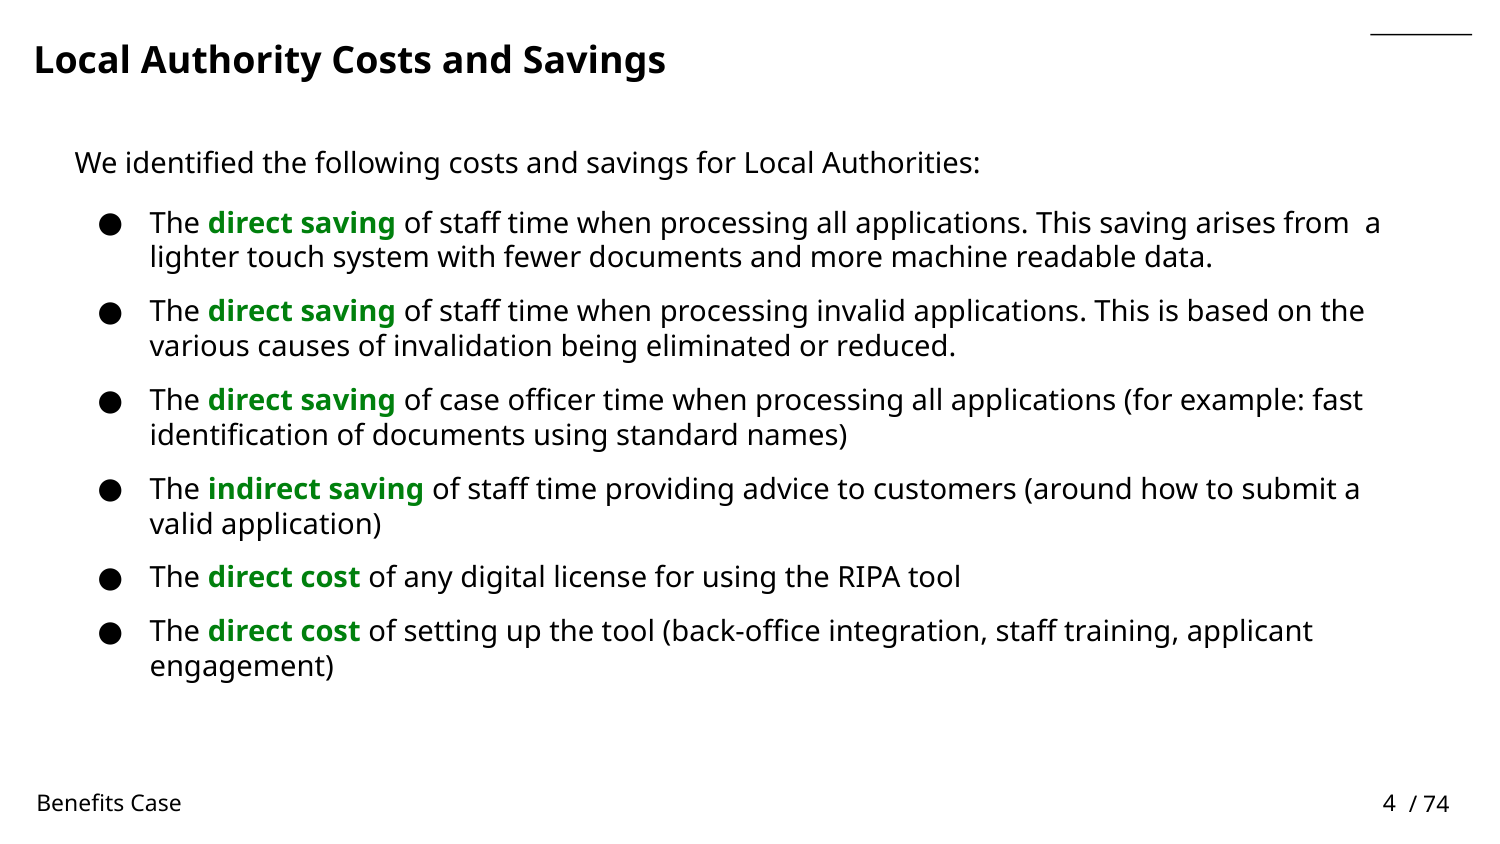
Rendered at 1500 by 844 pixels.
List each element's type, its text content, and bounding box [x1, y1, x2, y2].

title Local Authority Costs and Savings [18, 17, 1114, 100]
title Benefits Case [36, 773, 725, 839]
text_box We identified the following costs and savings for Local Authorities: The direct saving of staff time when processing all applications. This saving arises from a lighter touch system with fewer documents and more machine readable data. The direct saving of staff time when processing invalid applications. This is based on the various causes of invalidation being eliminated or reduced. The direct saving of case officer time when processing all applications (for example: fast identification of documents using standard names) The indirect saving of staff time providing advice to customers (around how to submit a valid application) The direct cost of any digital license for using the RIPA tool The direct cost of setting up the tool (back-office integration, staff training, applicant engagement) [59, 123, 1441, 803]
slide_number <number> [1321, 803, 1412, 839]
